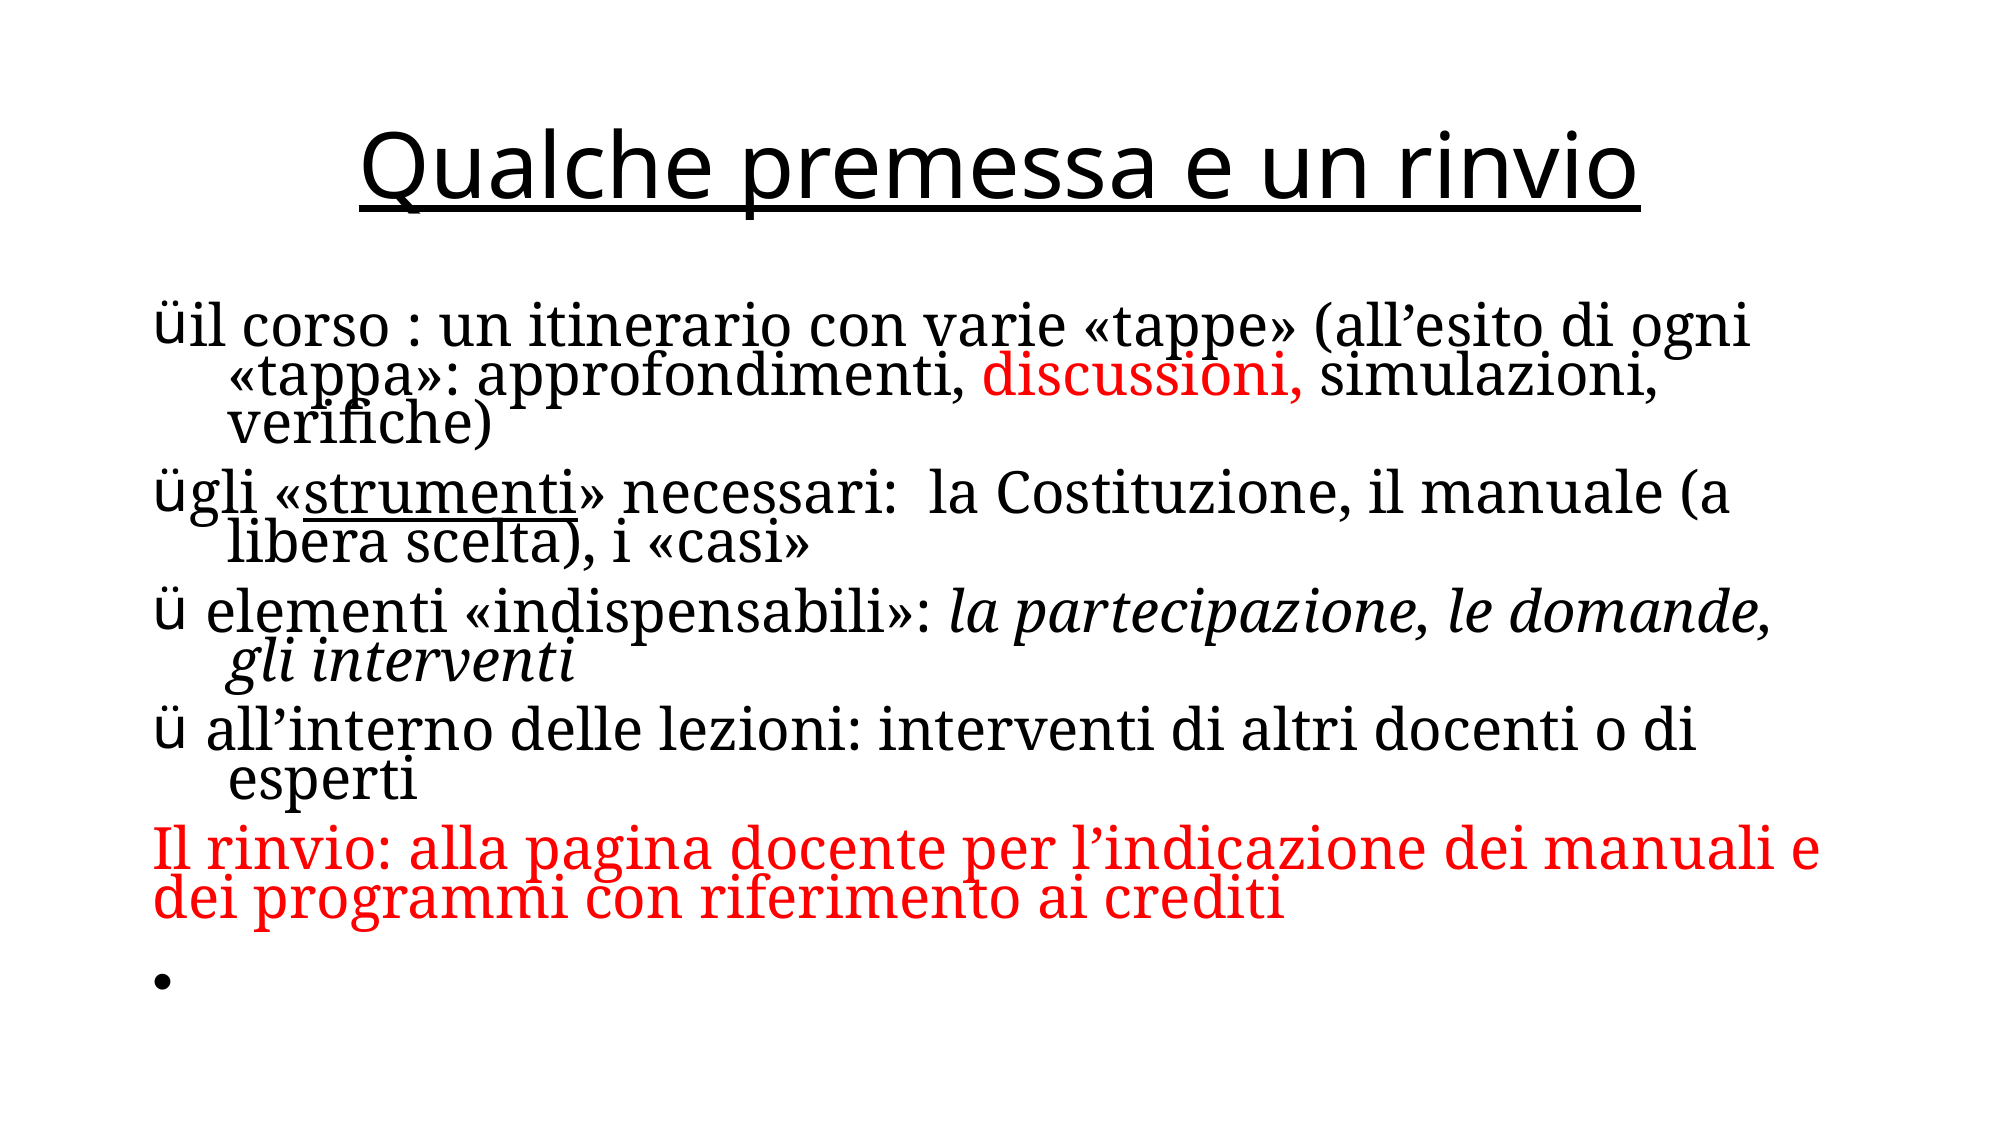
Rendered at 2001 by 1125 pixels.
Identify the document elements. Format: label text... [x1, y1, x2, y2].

list il corso : un itinerario con varie «tappe» (all’esito di ogni «tappa»: approfondimenti, discussioni, simulazioni, verifiche) gli «strumenti» necessari: la Costituzione, il manuale (a libera scelta), i «casi» elementi «indispensabili»: la partecipazione, le domande, gli interventi all’interno delle lezioni: interventi di altri docenti o di esperti Il rinvio: alla pagina docente per l’indicazione dei manuali e dei programmi con riferimento ai crediti [137, 299, 1863, 1014]
title Qualche premessa e un rinvio [137, 59, 1863, 278]
